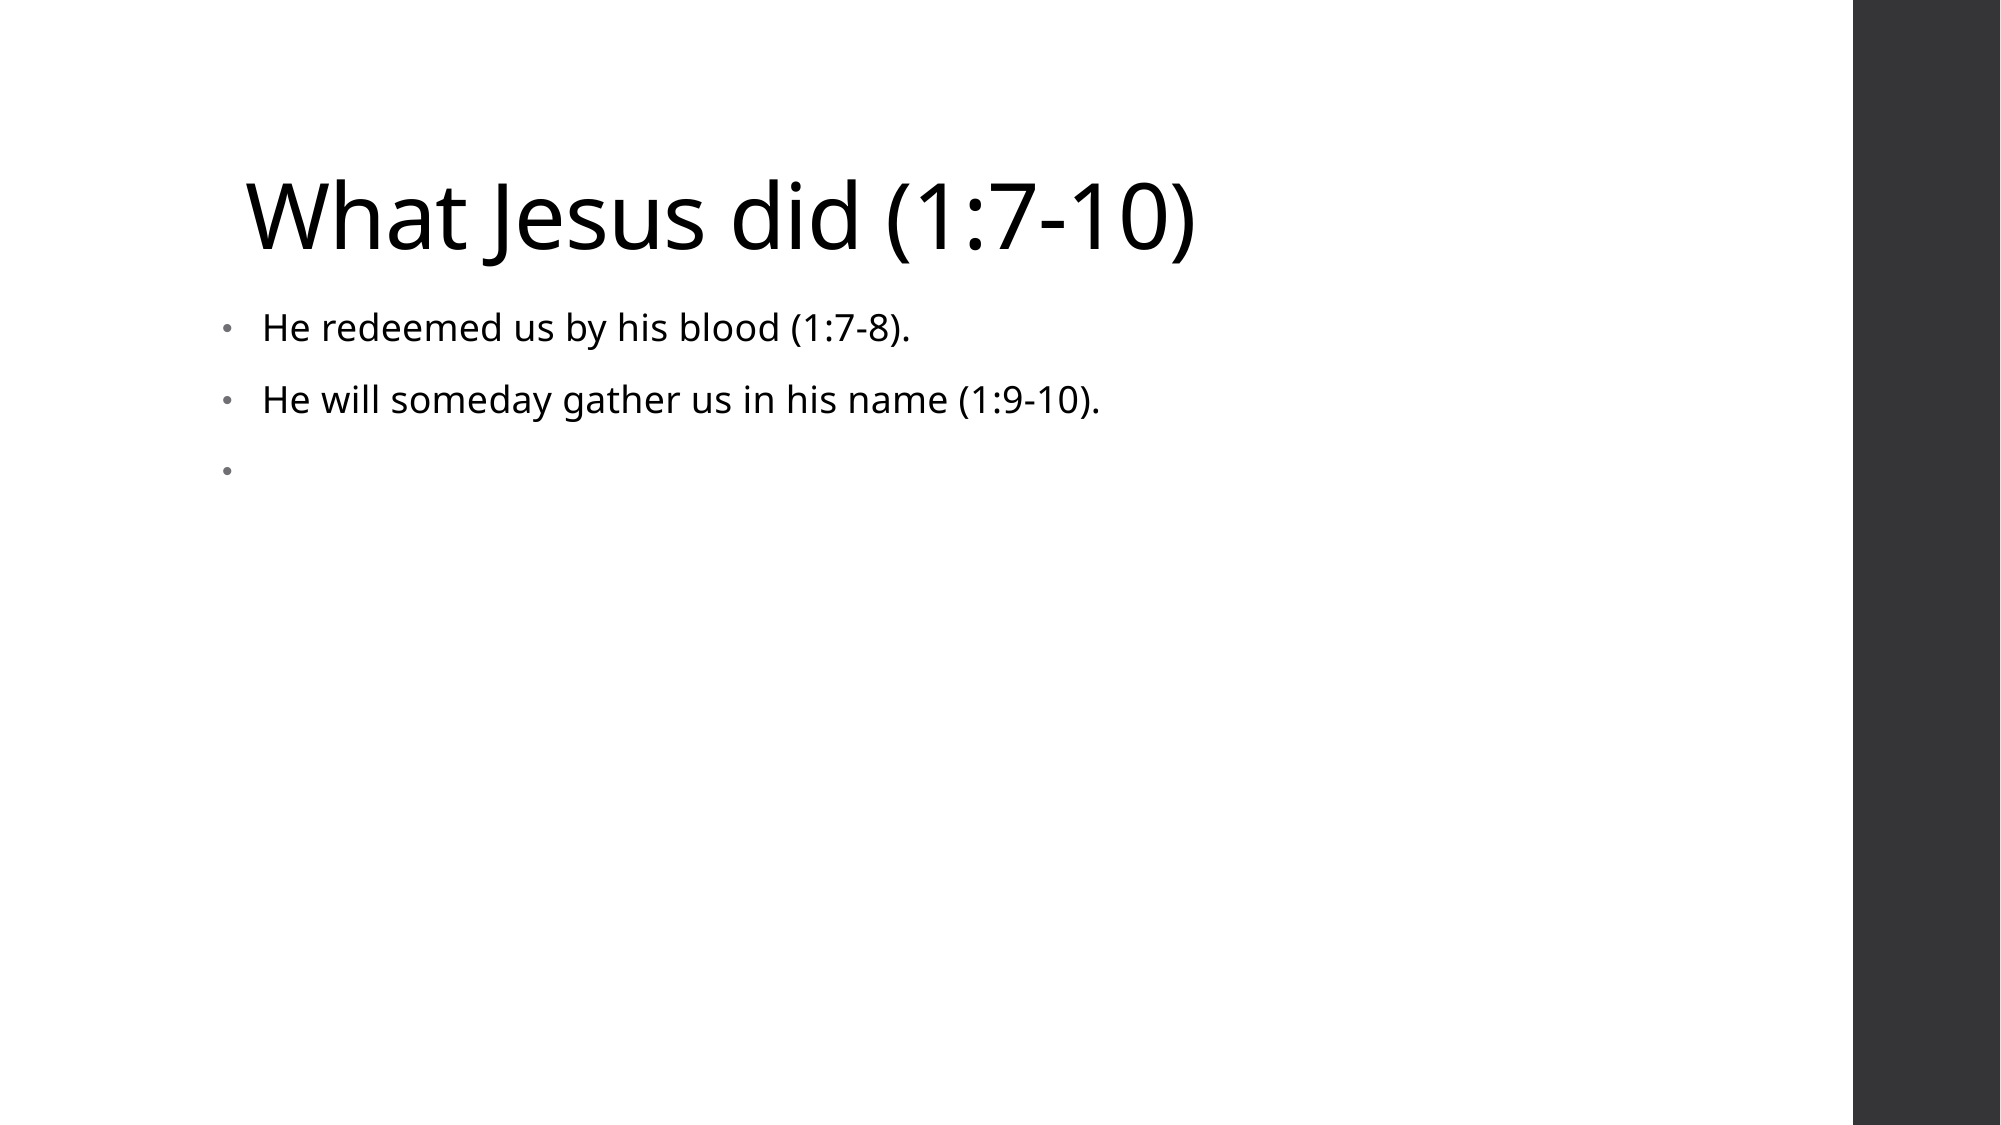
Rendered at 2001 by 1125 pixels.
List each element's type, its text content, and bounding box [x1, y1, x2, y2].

list He redeemed us by his blood (1:7-8). He will someday gather us in his name (1:9-10). [206, 299, 1617, 1014]
title What Jesus did (1:7-10) [206, 60, 1797, 278]
